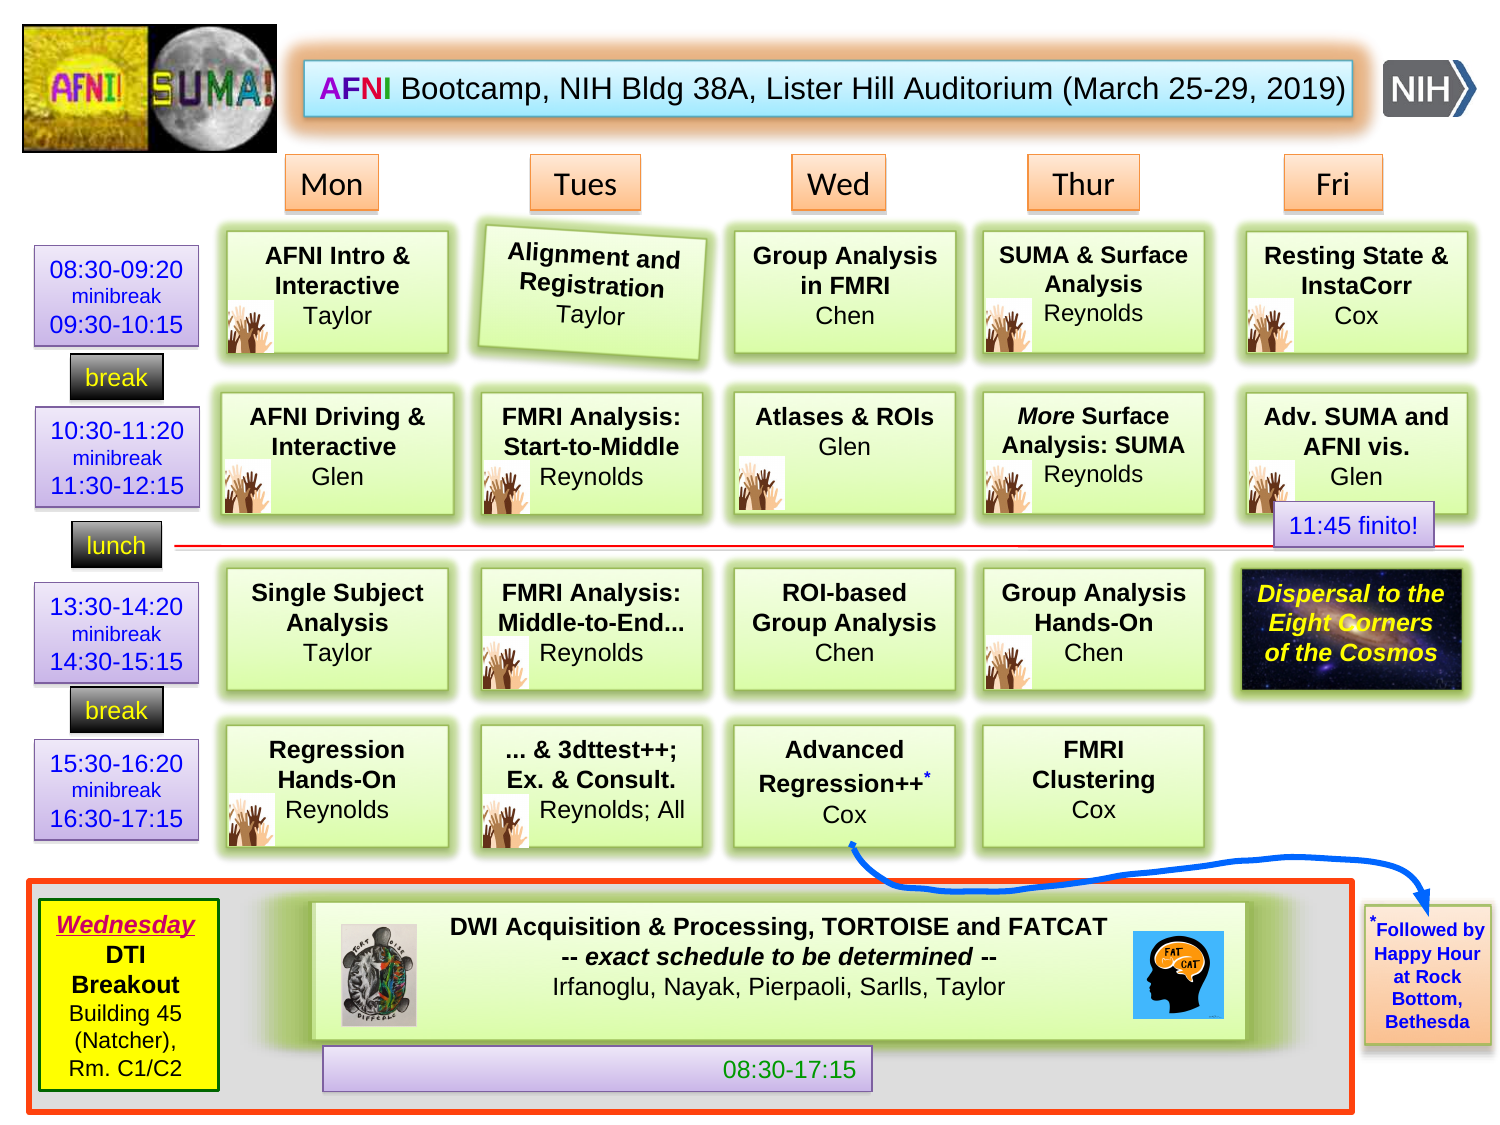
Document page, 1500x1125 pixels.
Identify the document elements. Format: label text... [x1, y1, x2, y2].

text_box 15:30-16:20 minibreak 16:30-17:15 [34, 739, 199, 840]
text_box *Followed by Happy Hour at Rock Bottom, Bethesda [1365, 906, 1490, 1046]
text_box Regression Hands-On Reynolds [227, 725, 448, 848]
text_box lunch [71, 521, 162, 567]
text_box break [70, 686, 163, 733]
text_box 13:30-14:20 minibreak 14:30-15:15 [34, 582, 199, 684]
text_box ROI-based Group Analysis Chen [734, 568, 955, 691]
picture [195, 202, 1492, 543]
text_box FMRI Analysis: Middle-to-End... Reynolds [481, 568, 702, 691]
text_box SUMA & Surface Analysis Reynolds [983, 231, 1204, 354]
picture [258, 18, 1477, 166]
picture [206, 879, 1500, 1072]
text_box Advanced Regression++* Cox [734, 725, 955, 848]
text_box Wednesday DTI Breakout Building 45 (Natcher), Rm. C1/C2 [39, 899, 219, 1091]
picture [1163, 866, 1229, 875]
text_box 10:30-11:20 minibreak 11:30-12:15 [35, 406, 200, 508]
text_box 11:45 finito! [1274, 501, 1434, 548]
text_box [29, 881, 1352, 1113]
text_box Fri [1284, 166, 1383, 210]
text_box AFNI Bootcamp, NIH Bldg 38A, Lister Hill Auditorium (March 25-29, 2019) [304, 60, 1364, 114]
text_box Alignment and Registration Taylor [478, 224, 706, 361]
text_box DWI Acquisition & Processing, TORTOISE and FATCAT -- exact schedule to be determined -- Irfanoglu, Nayak, Pierpaoli, Sarlls, Taylor [310, 902, 1249, 1041]
text_box Atlases & ROIs Glen [734, 393, 955, 515]
text_box break [70, 354, 163, 400]
text_box Tues [530, 166, 641, 211]
picture [23, 25, 276, 152]
text_box AFNI Intro & Interactive Taylor [227, 231, 448, 354]
text_box Dispersal to the Eight Corners of the Cosmos [1241, 569, 1462, 691]
text_box Group Analysis Hands-On Chen [984, 568, 1205, 691]
text_box ... & 3dttest++; Ex. & Consult. Reynolds; All [481, 725, 702, 848]
picture [202, 547, 1487, 875]
text_box 08:30-09:20 minibreak 09:30-10:15 [34, 245, 199, 346]
text_box Single Subject Analysis Taylor [227, 568, 448, 691]
text_box Group Analysis in FMRI Chen [735, 231, 956, 354]
text_box 08:30-17:15 [323, 1046, 873, 1092]
picture [1249, 460, 1295, 513]
text_box FMRI Analysis: Start-to-Middle Reynolds [481, 392, 702, 515]
picture [891, 879, 1075, 888]
text_box Resting State & InstaCorr Cox [1246, 232, 1467, 354]
text_box Wed [792, 166, 886, 211]
text_box More Surface Analysis: SUMA Reynolds [983, 393, 1204, 515]
text_box Adv. SUMA and AFNI vis. Glen [1246, 392, 1467, 515]
text_box Mon [285, 166, 379, 211]
text_box AFNI Driving & Interactive Glen [222, 392, 454, 515]
text_box Thur [1027, 166, 1140, 211]
text_box FMRI Clustering Cox [983, 725, 1204, 848]
